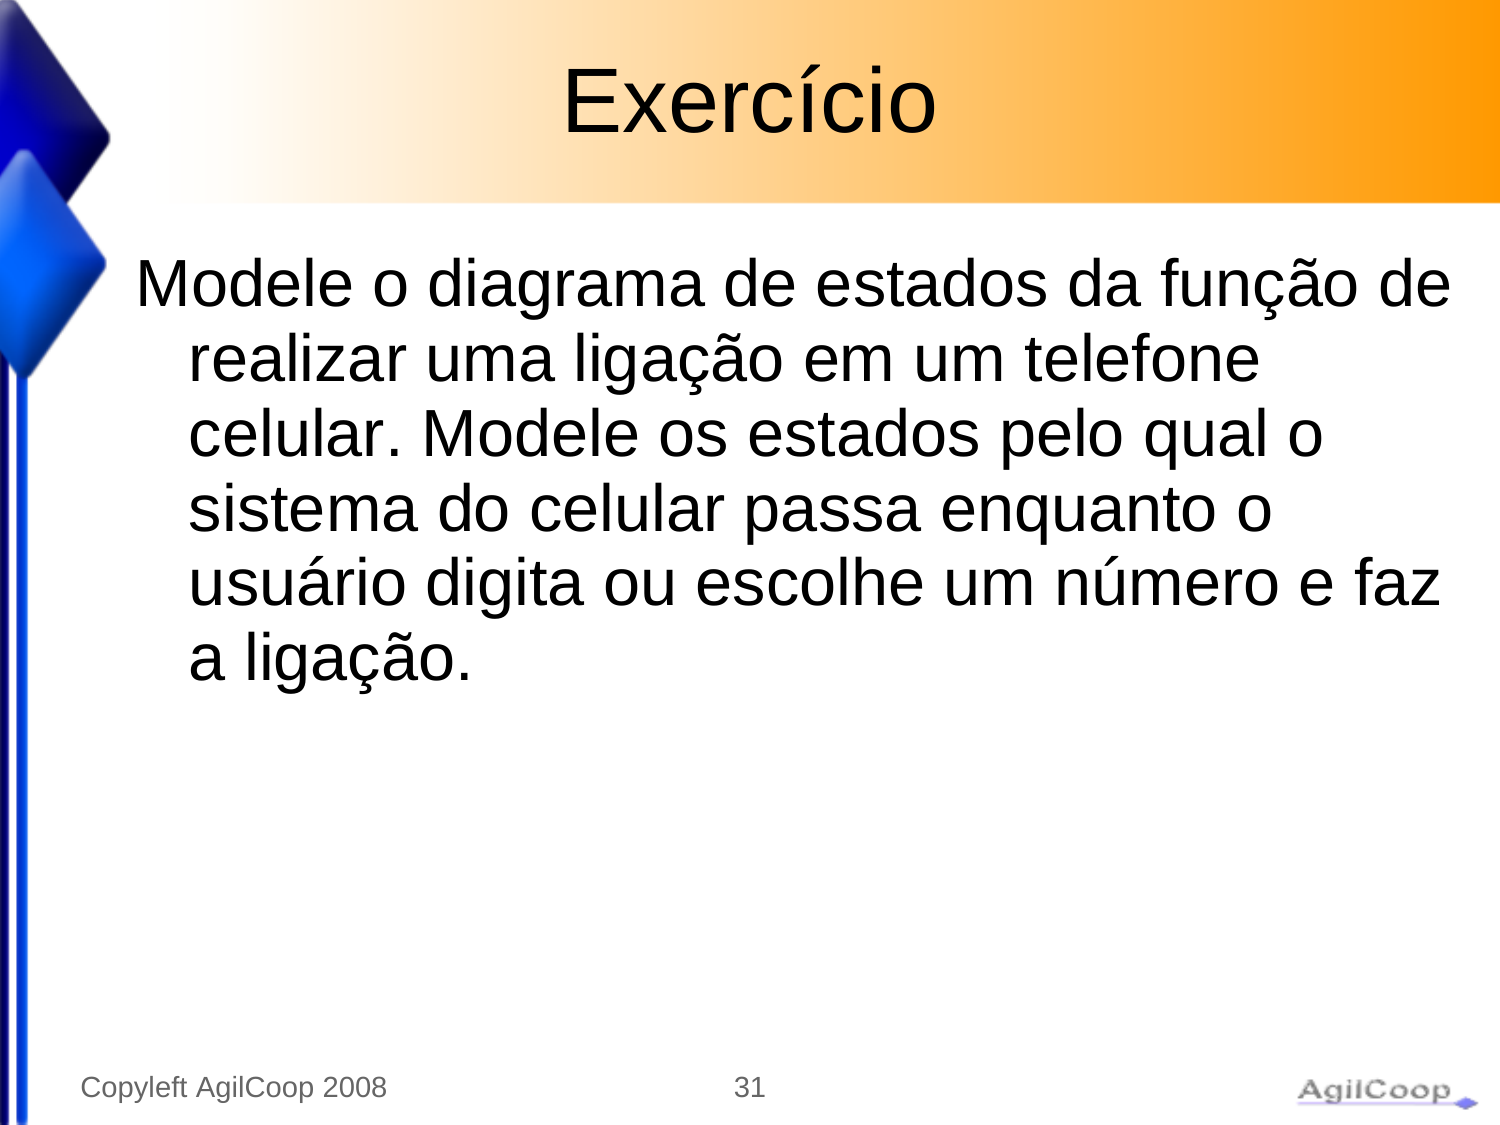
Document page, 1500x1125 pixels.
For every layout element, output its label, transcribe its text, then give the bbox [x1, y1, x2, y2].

title Exercício [75, 14, 1425, 188]
picture [0, 0, 1500, 1125]
list Modele o diagrama de estados da função de realizar uma ligação em um telefone celular. Modele os estados pelo qual o sistema do celular passa enquanto o usuário digita ou escolhe um número e faz a ligação. [118, 246, 1477, 1004]
